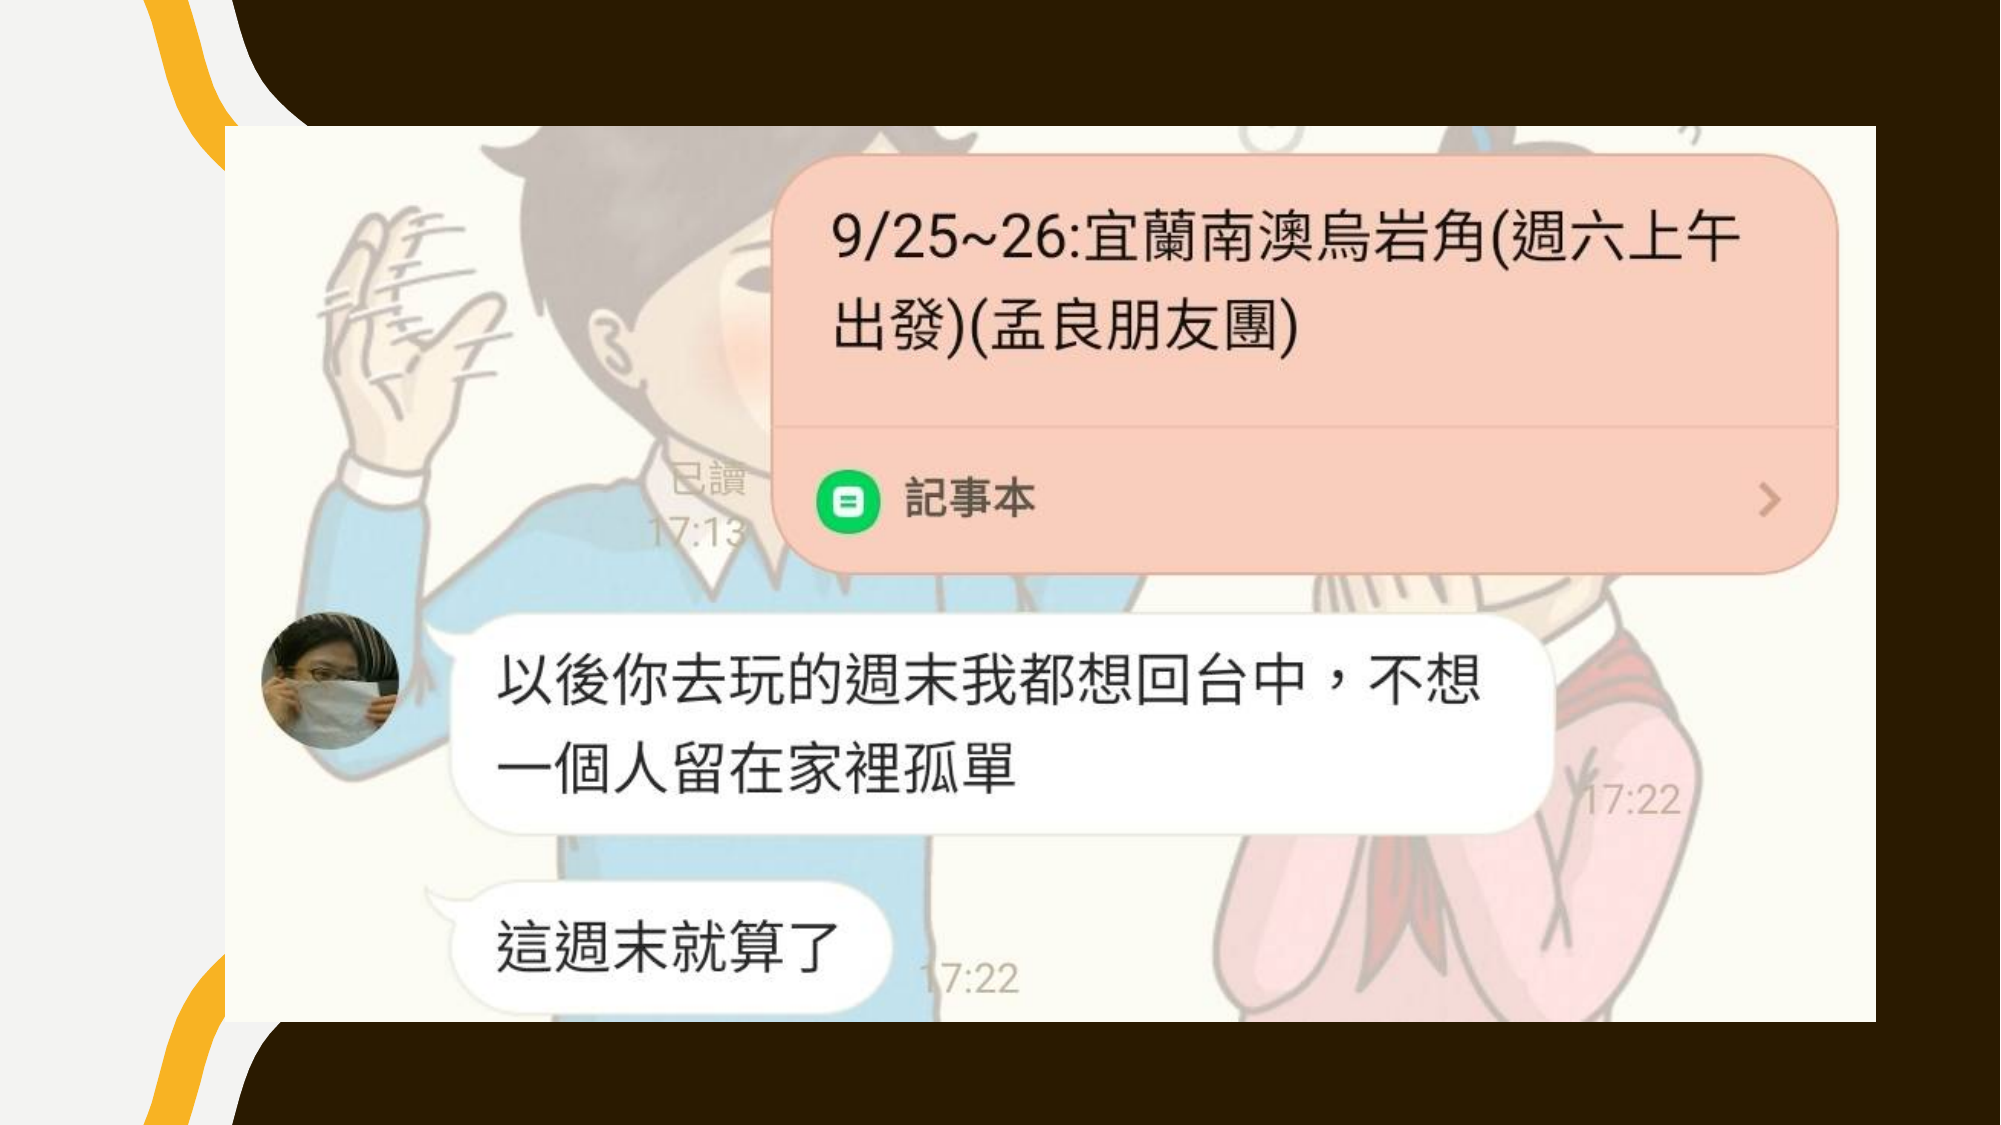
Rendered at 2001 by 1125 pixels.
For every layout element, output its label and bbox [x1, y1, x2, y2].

picture [225, 126, 1876, 1022]
